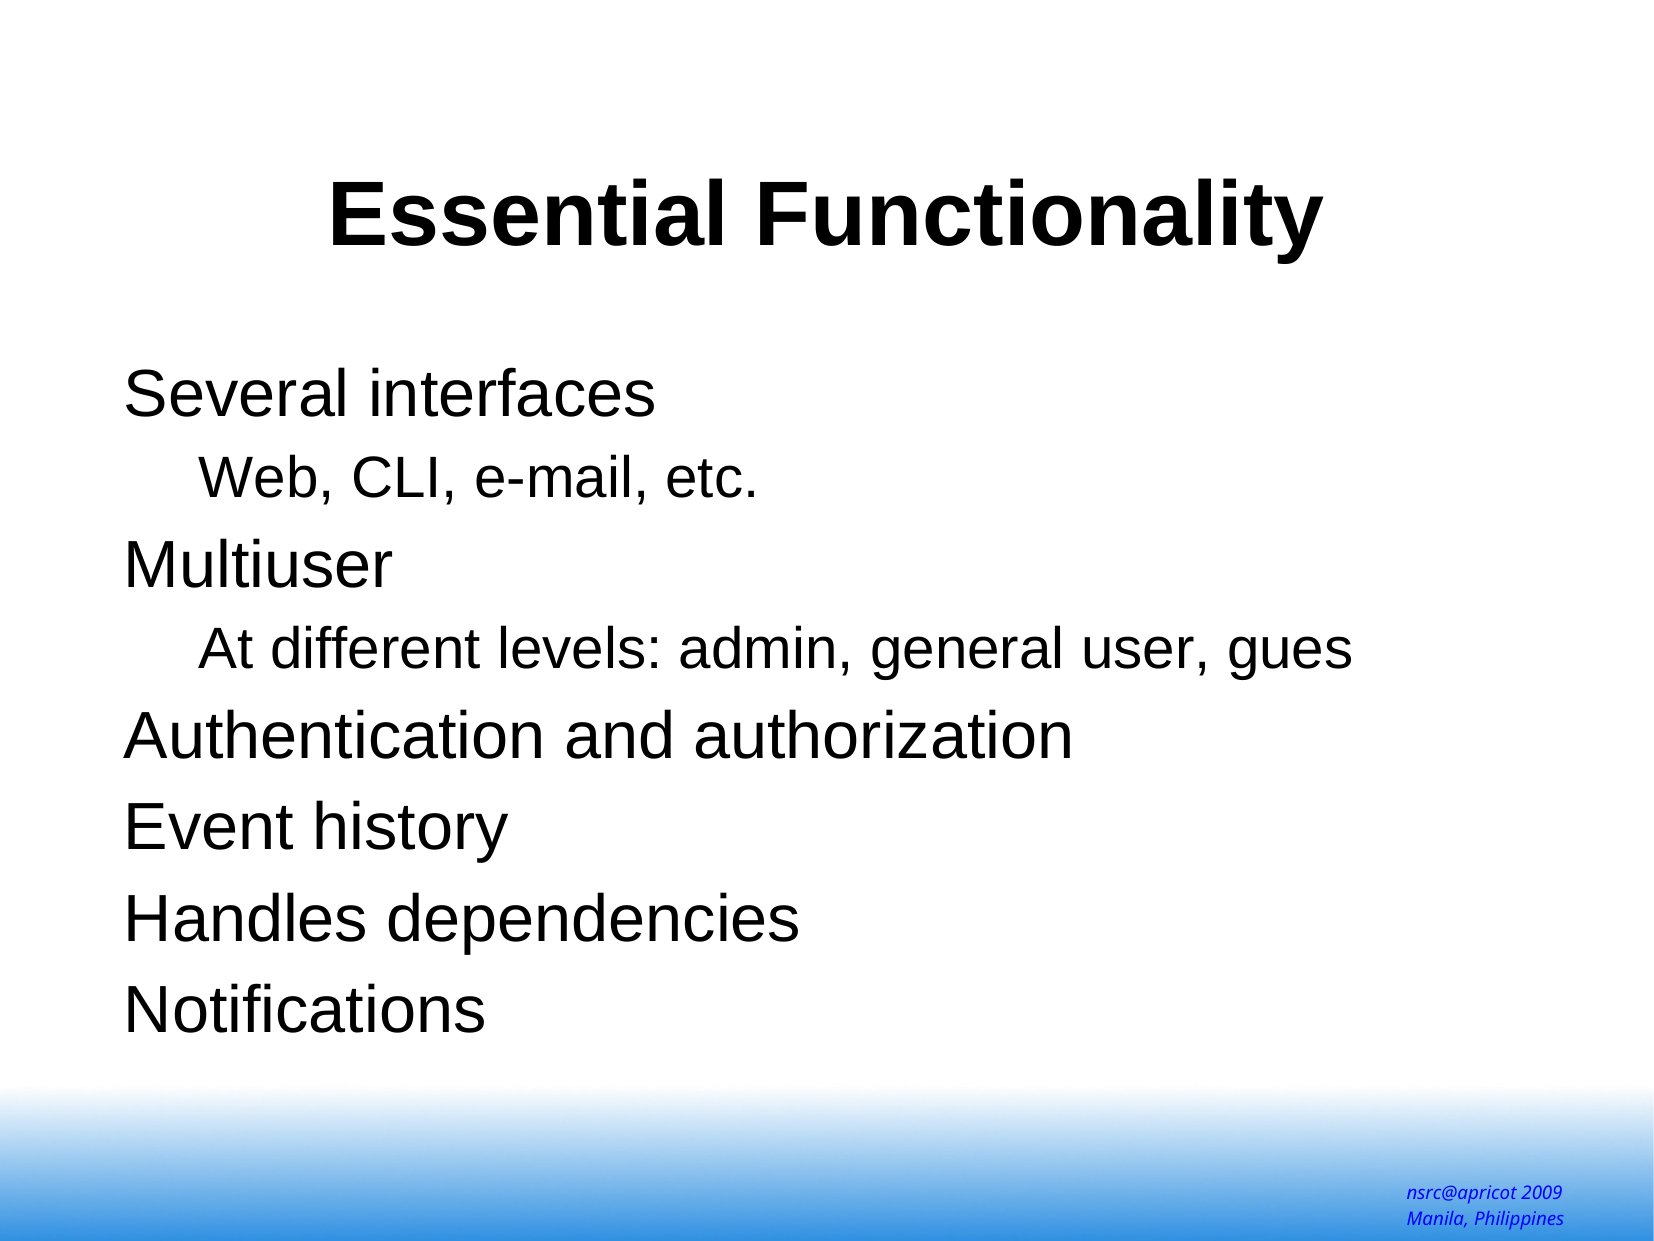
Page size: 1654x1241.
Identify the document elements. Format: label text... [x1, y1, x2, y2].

picture [0, 1083, 1654, 1241]
title Essential Functionality [124, 92, 1530, 335]
list Several interfaces Web, CLI, e-mail, etc. Multiuser At different levels: admin, general user, gues Authentication and authorization Event history Handles dependencies Notifications [124, 355, 1530, 1126]
